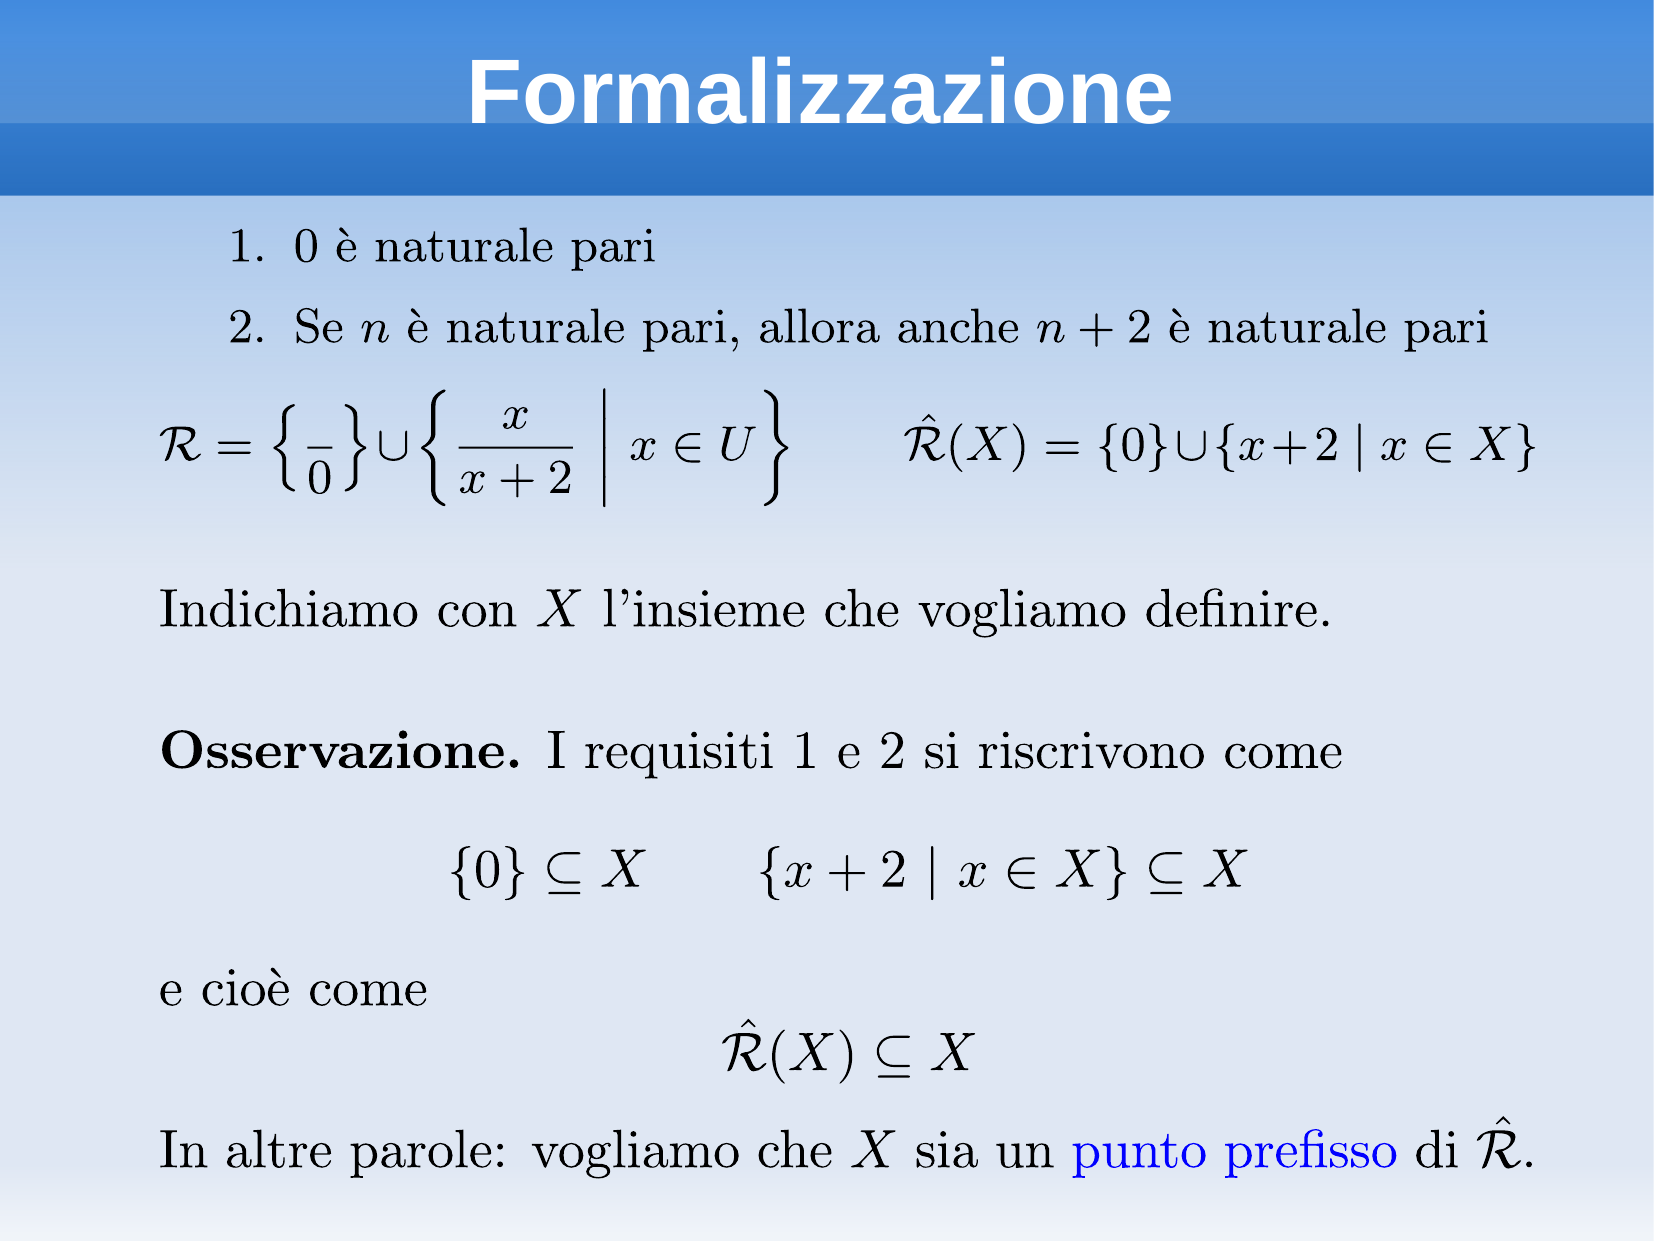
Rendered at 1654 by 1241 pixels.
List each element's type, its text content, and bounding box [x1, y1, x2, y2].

picture [0, 0, 1654, 1241]
title Formalizzazione [76, 0, 1565, 196]
text_box [158, 227, 1539, 1179]
